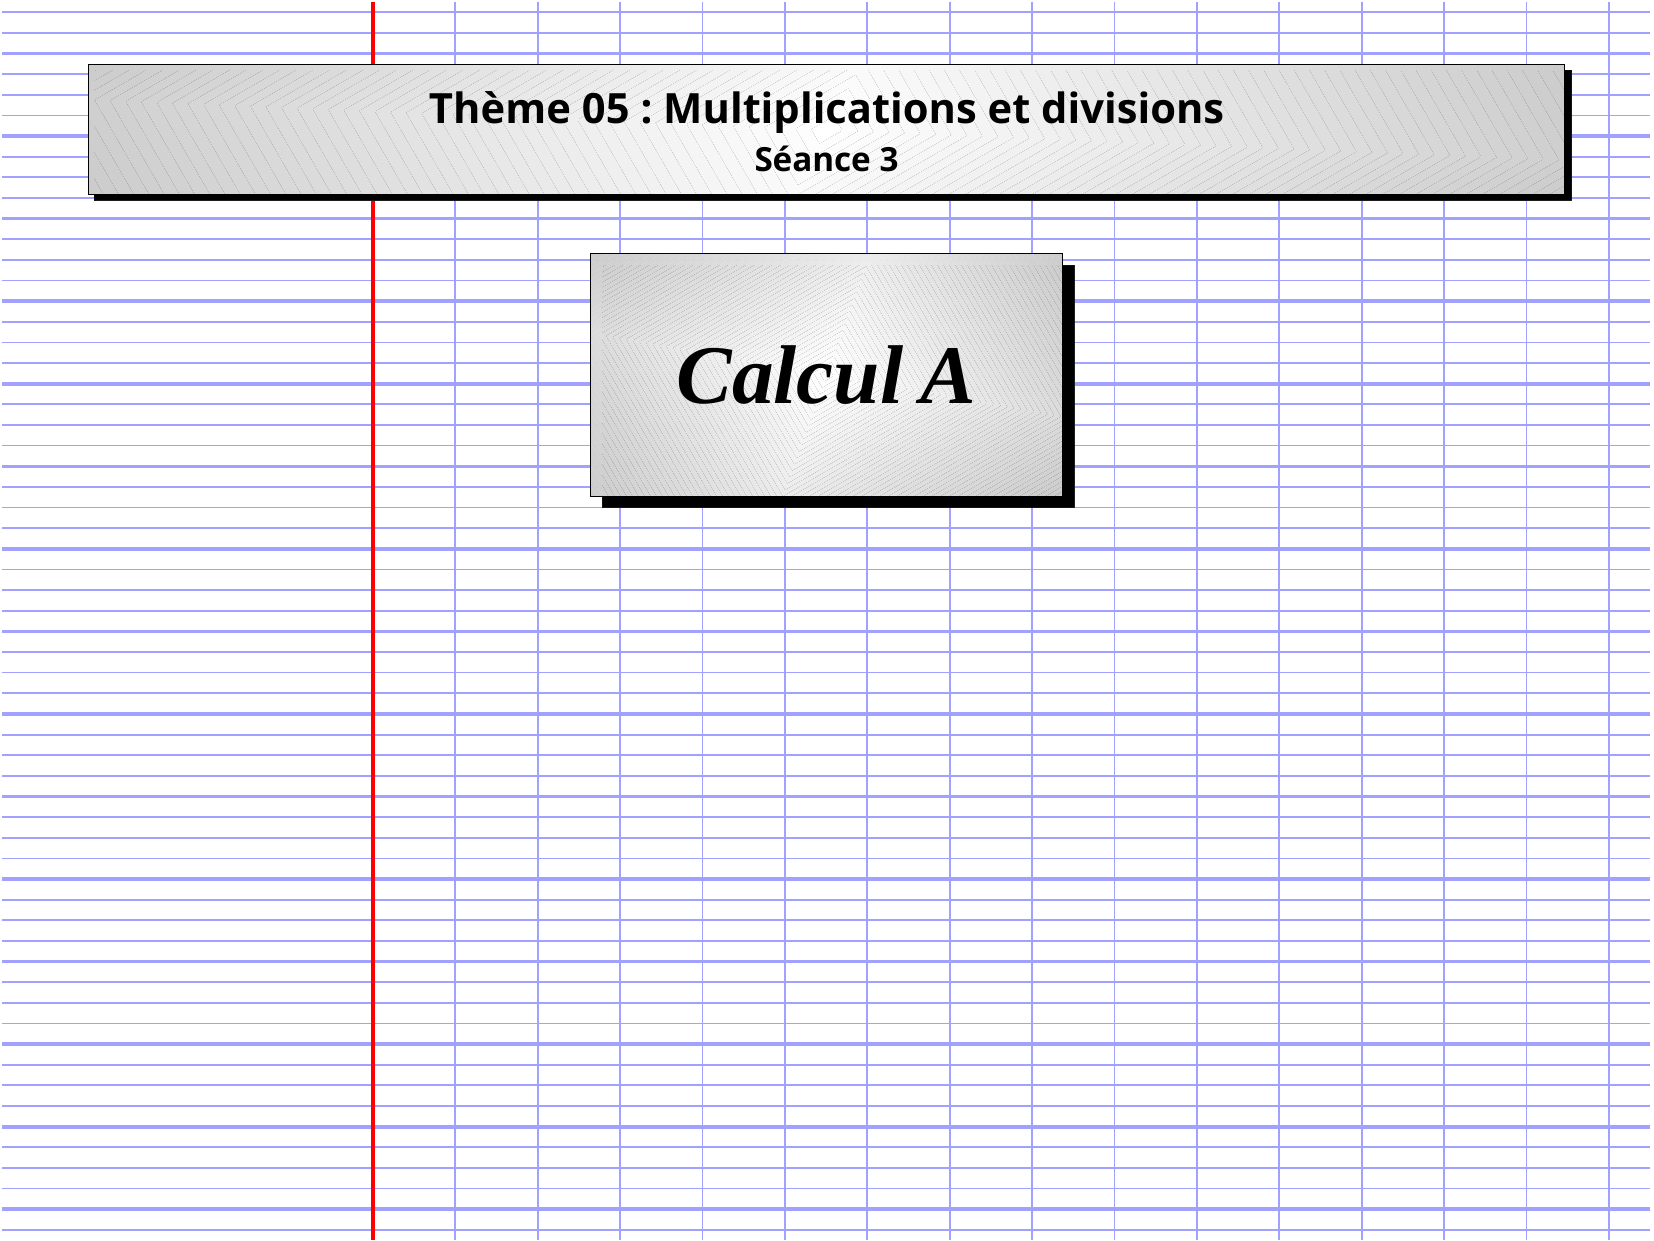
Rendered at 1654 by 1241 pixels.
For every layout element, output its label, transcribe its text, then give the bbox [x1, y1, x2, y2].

picture [0, 0, 1654, 1241]
text_box Calcul A [590, 253, 1063, 497]
text_box Thème 05 : Multiplications et divisions Séance 3 [88, 64, 1565, 195]
